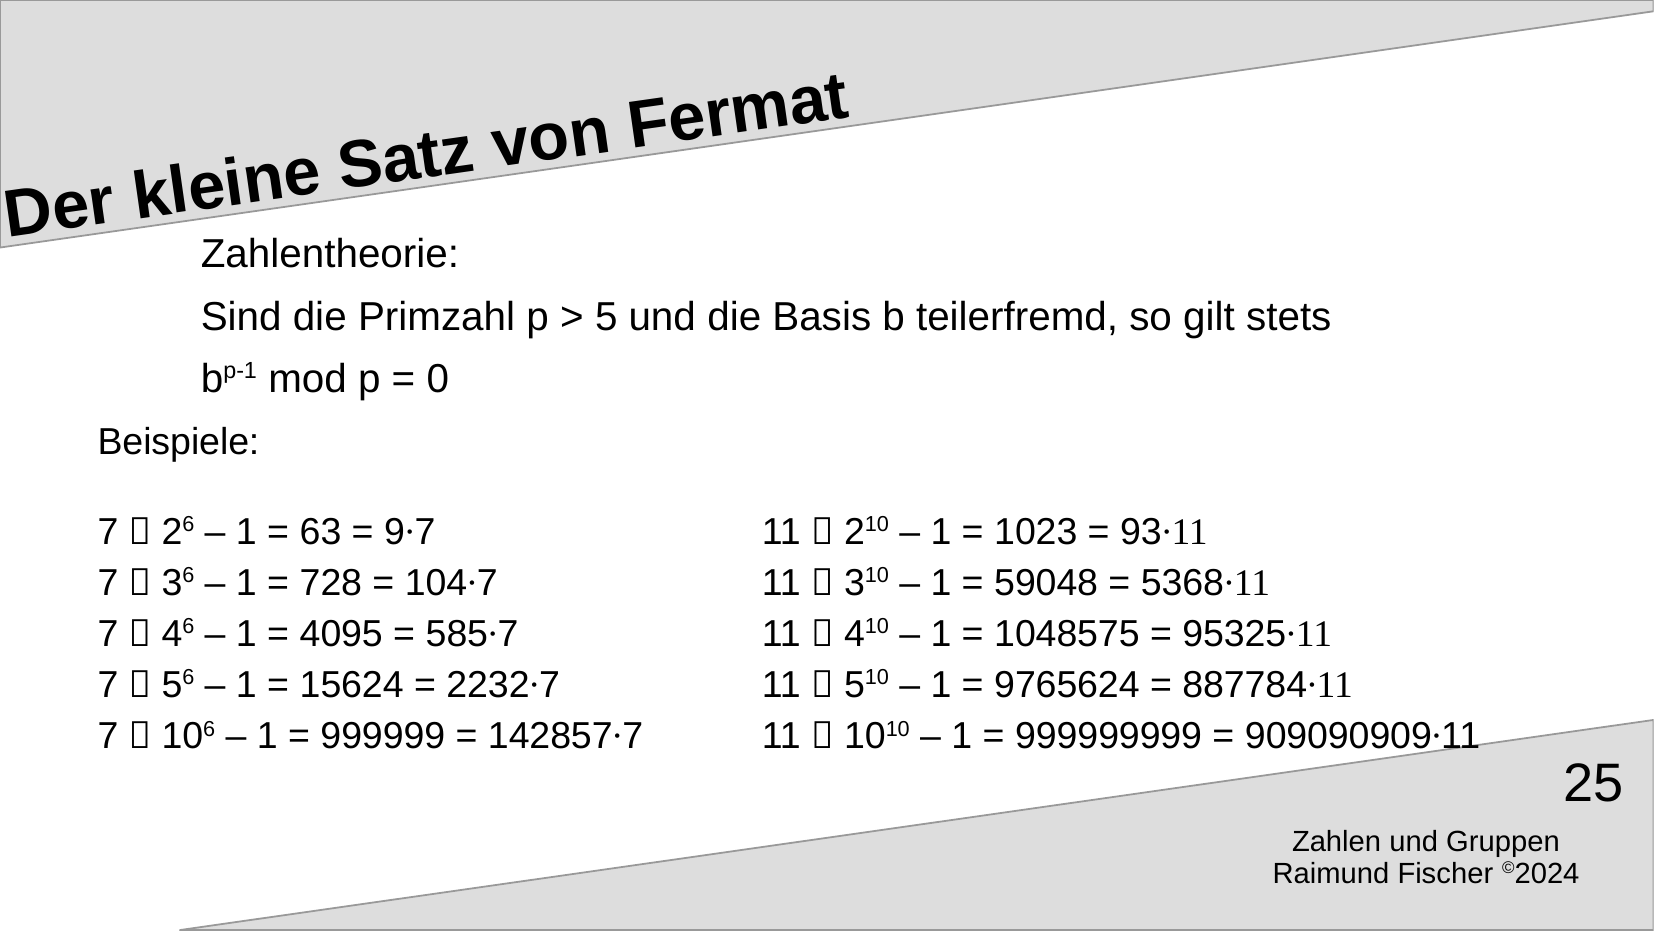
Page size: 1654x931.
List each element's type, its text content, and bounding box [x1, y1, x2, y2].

list Zahlentheorie: Sind die Primzahl p > 5 und die Basis b teilerfremd, so gilt stets bp-1 mod p = 0 [200, 230, 1625, 402]
text_box Beispiele: 7  26 – 1 = 63 = 9∙7 11  210 – 1 = 1023 = 93∙11 7  36 – 1 = 728 = 104∙7 11  310 – 1 = 59048 = 5368∙11 7  46 – 1 = 4095 = 585∙7 11  410 – 1 = 1048575 = 95325∙11 7  56 – 1 = 15624 = 2232∙7 11  510 – 1 = 9765624 = 887784∙11 7  106 – 1 = 999999 = 142857∙7 11  1010 – 1 = 999999999 = 909090909∙11 [82, 413, 1630, 743]
title Der kleine Satz von Fermat [0, 0, 1478, 292]
